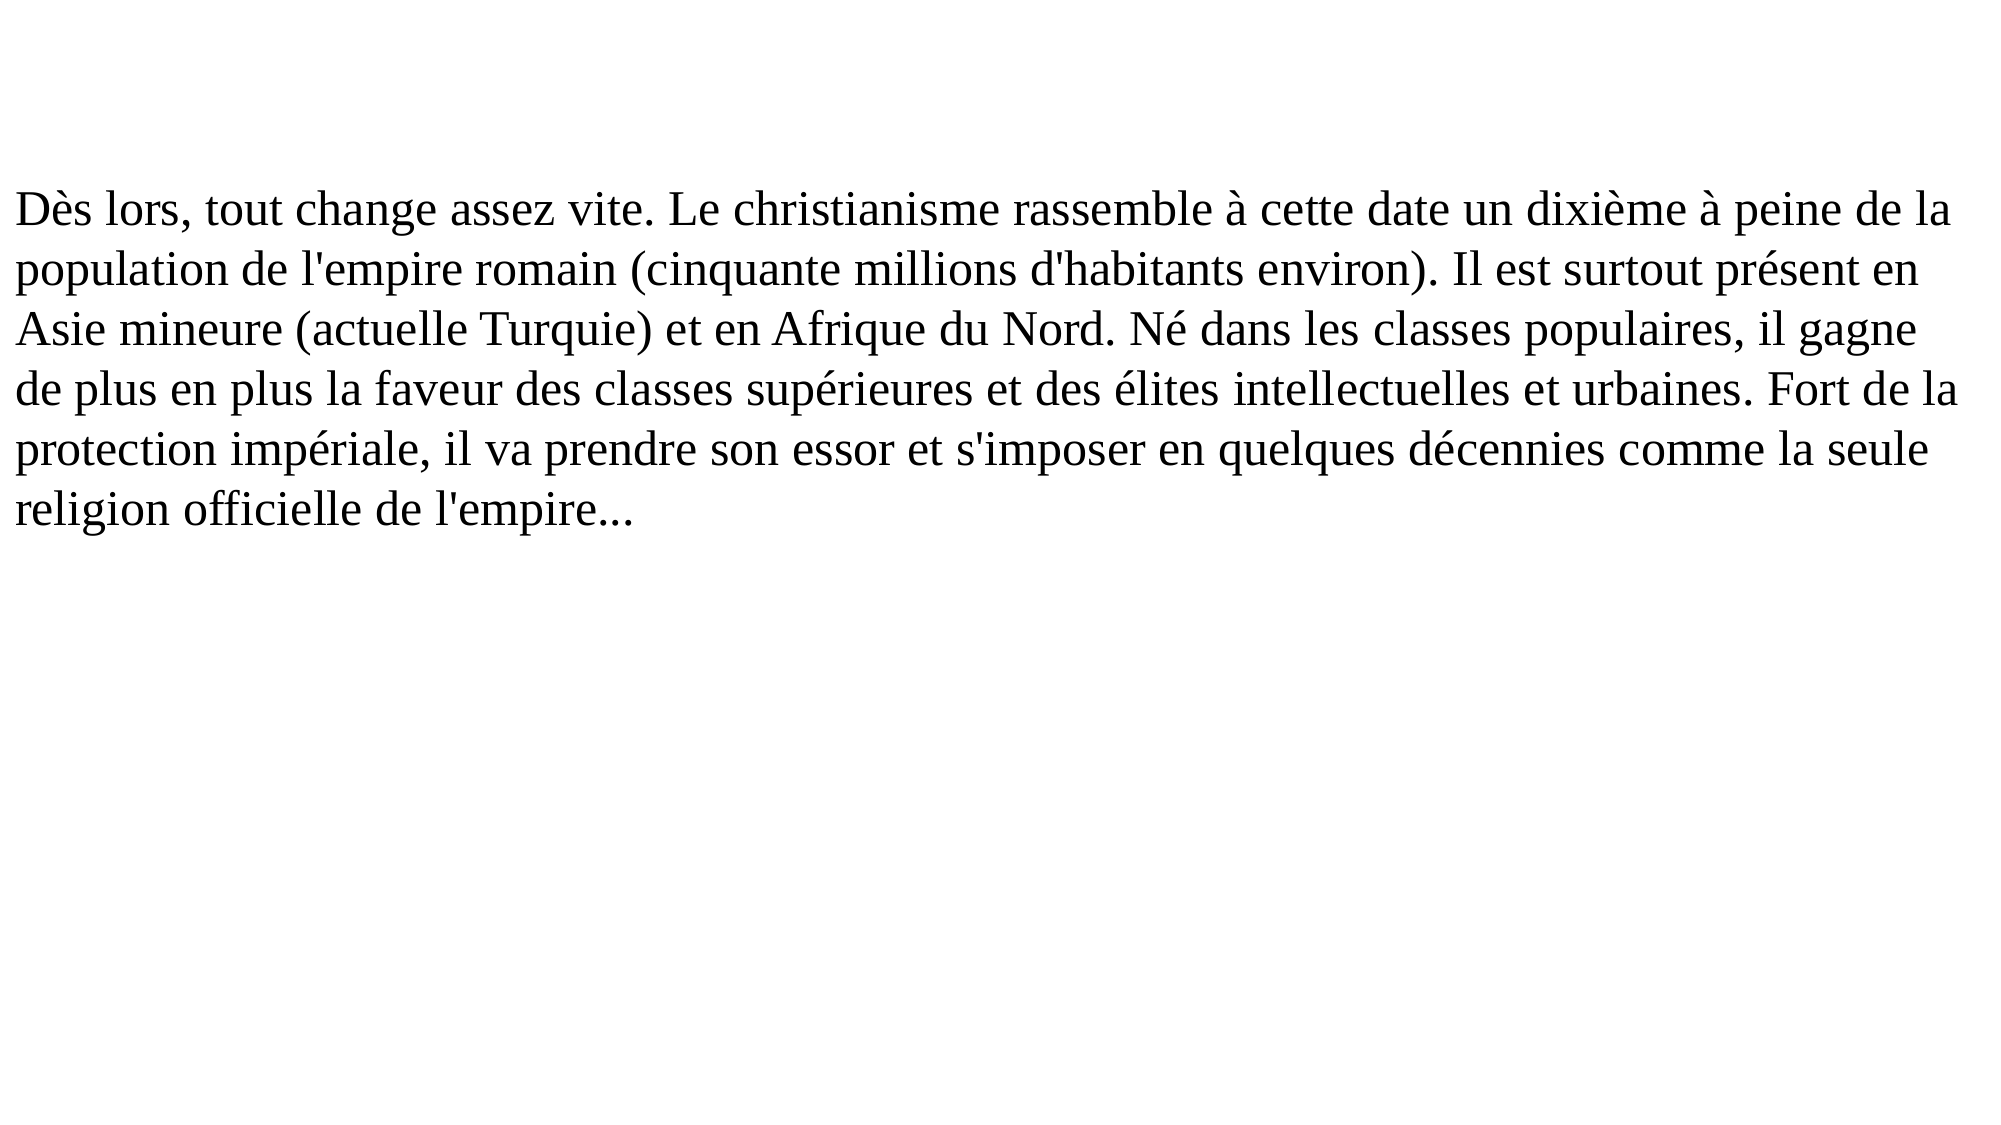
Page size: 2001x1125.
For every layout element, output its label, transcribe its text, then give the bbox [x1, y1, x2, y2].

text_box Dès lors, tout change assez vite. Le christianisme rassemble à cette date un dixième à peine de la population de l'empire romain (cinquante millions d'habitants environ). Il est surtout présent en Asie mineure (actuelle Turquie) et en Afrique du Nord. Né dans les classes populaires, il gagne de plus en plus la faveur des classes supérieures et des élites intellectuelles et urbaines. Fort de la protection impériale, il va prendre son essor et s'imposer en quelques décennies comme la seule religion officielle de l'empire... [0, 168, 1985, 547]
